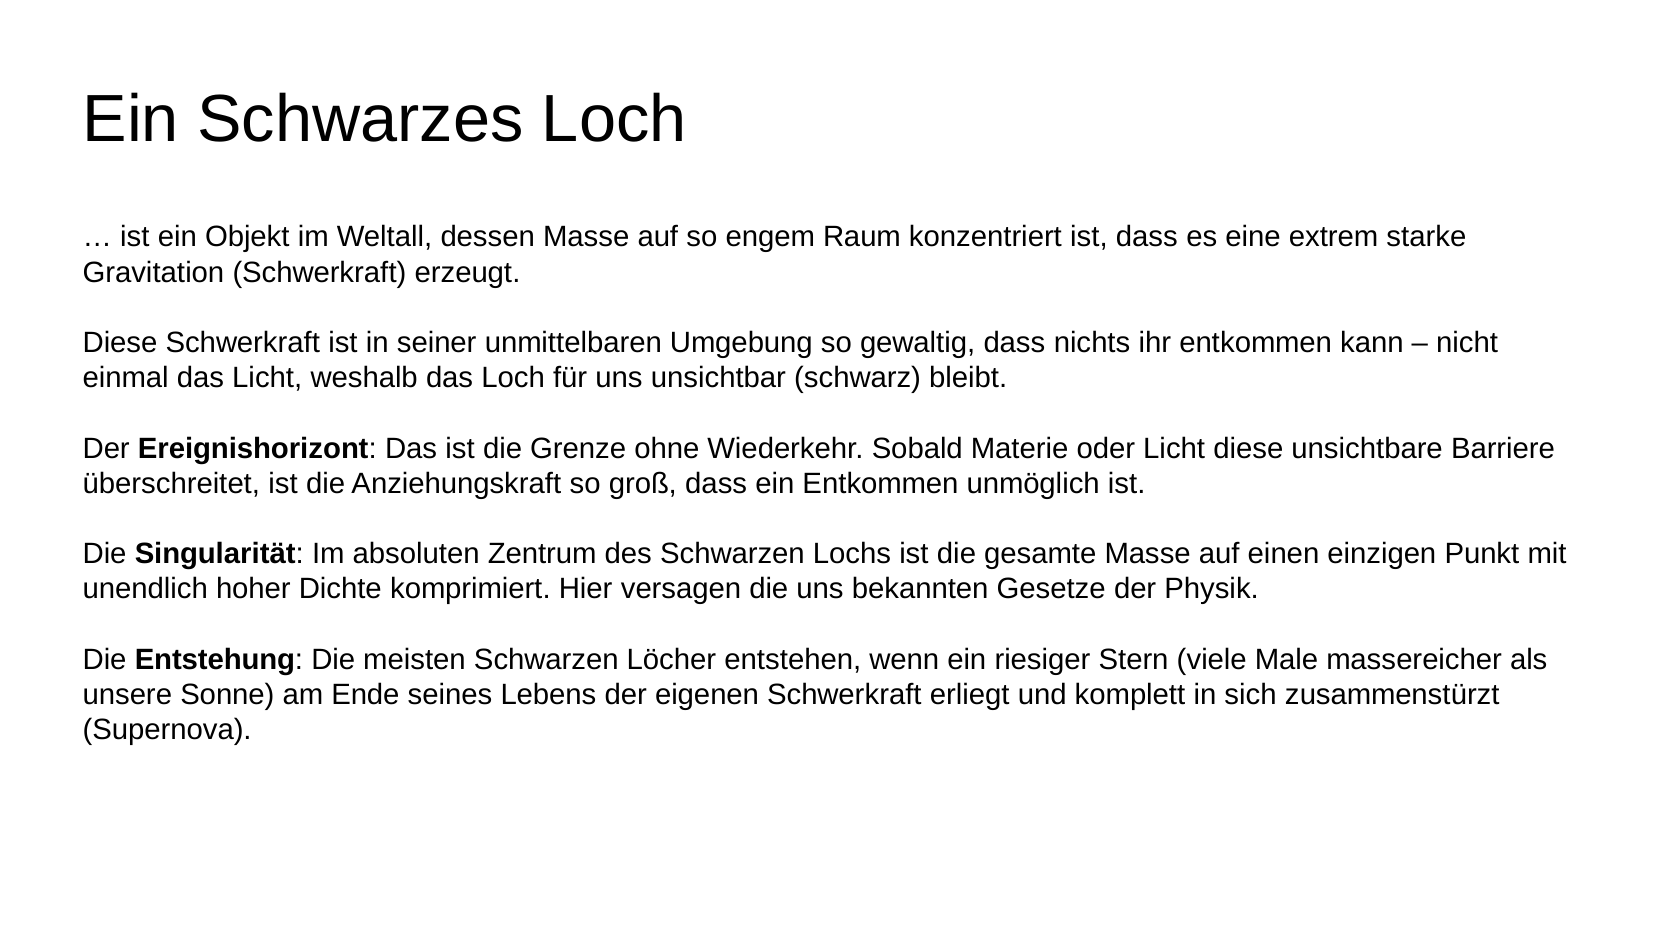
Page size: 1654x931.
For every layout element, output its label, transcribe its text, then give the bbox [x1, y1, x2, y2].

text_box … ist ein Objekt im Weltall, dessen Masse auf so engem Raum konzentriert ist, dass es eine extrem starke Gravitation (Schwerkraft) erzeugt. Diese Schwerkraft ist in seiner unmittelbaren Umgebung so gewaltig, dass nichts ihr entkommen kann – nicht einmal das Licht, weshalb das Loch für uns unsichtbar (schwarz) bleibt. Der Ereignishorizont: Das ist die Grenze ohne Wiederkehr. Sobald Materie oder Licht diese unsichtbare Barriere überschreitet, ist die Anziehungskraft so groß, dass ein Entkommen unmöglich ist. Die Singularität: Im absoluten Zentrum des Schwarzen Lochs ist die gesamte Masse auf einen einzigen Punkt mit unendlich hoher Dichte komprimiert. Hier versagen die uns bekannten Gesetze der Physik. Die Entstehung: Die meisten Schwarzen Löcher entstehen, wenn ein riesiger Stern (viele Male massereicher als unsere Sonne) am Ende seines Lebens der eigenen Schwerkraft erliegt und komplett in sich zusammenstürzt (Supernova). [82, 217, 1571, 757]
text_box Ein Schwarzes Loch [82, 37, 1571, 193]
